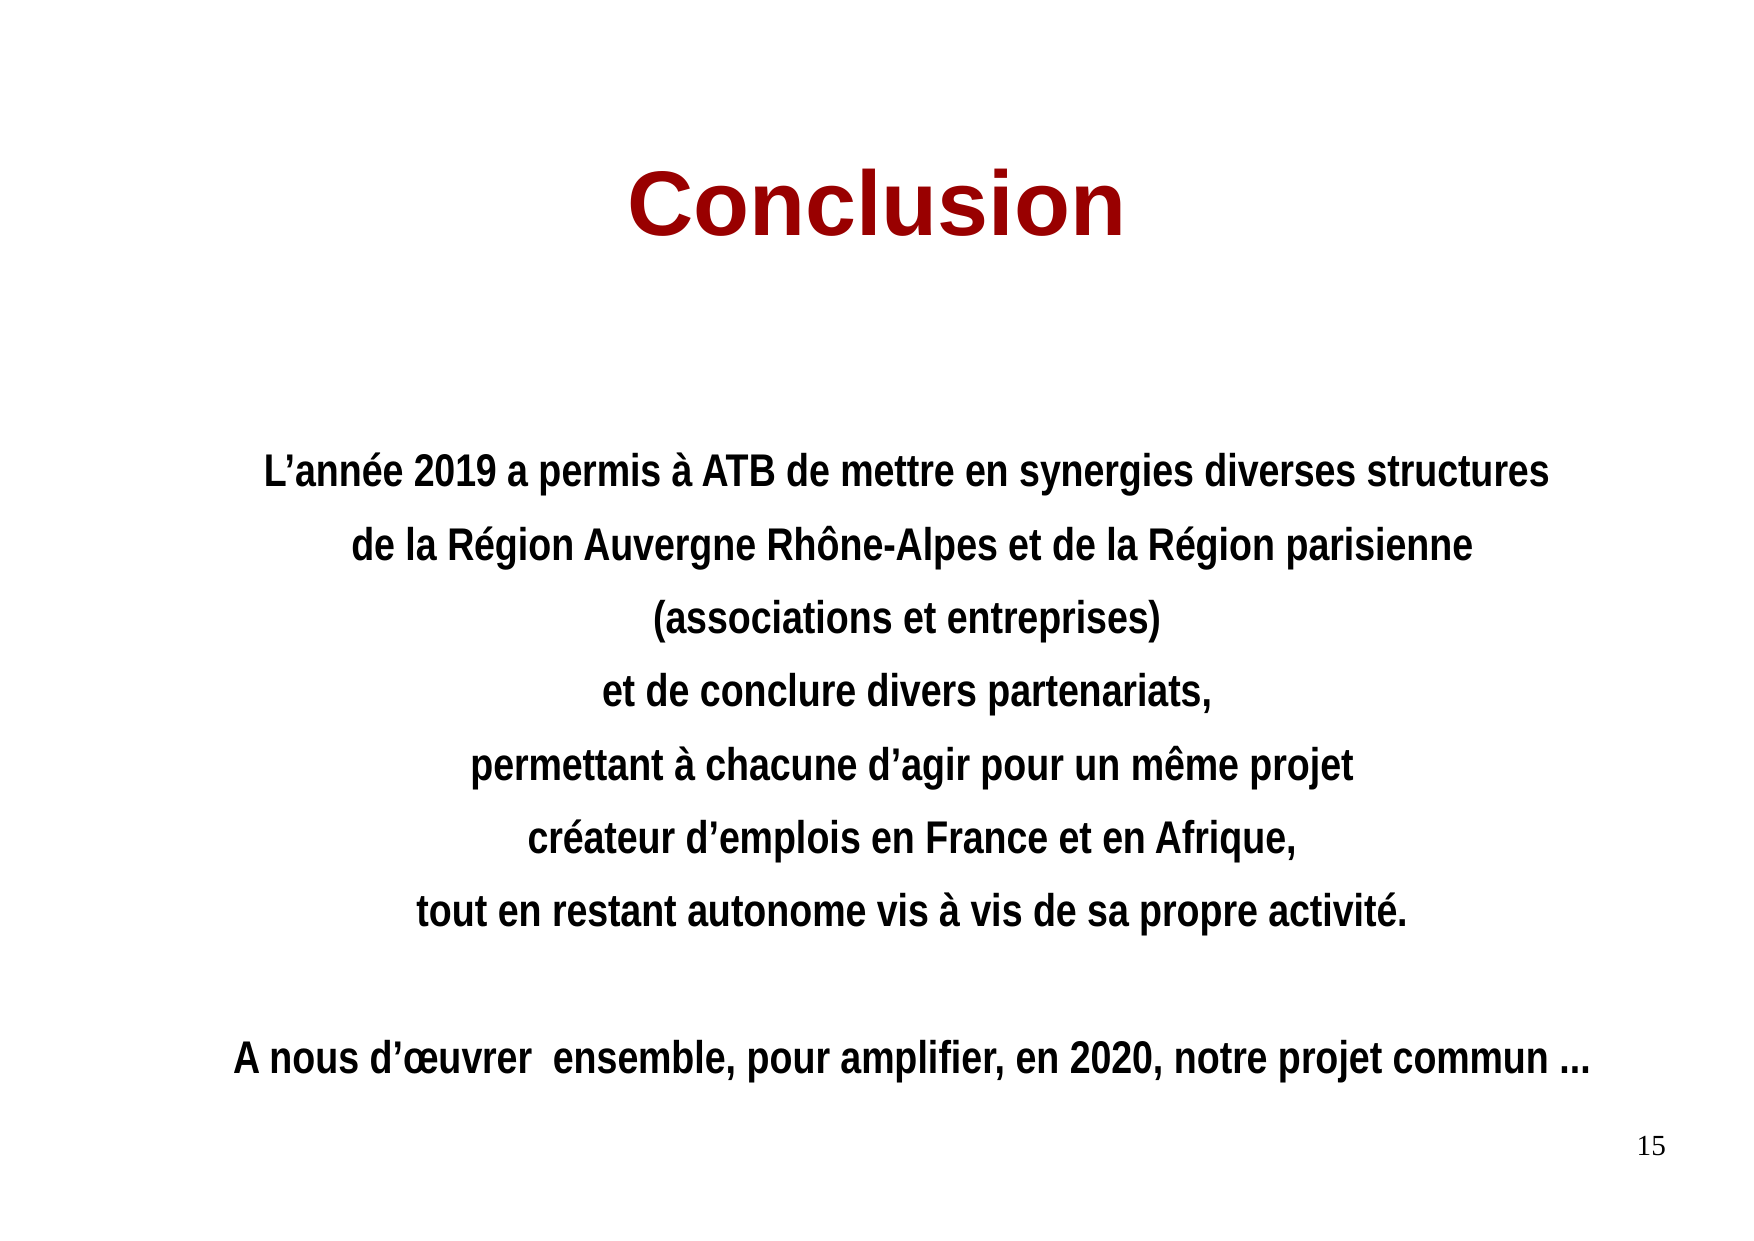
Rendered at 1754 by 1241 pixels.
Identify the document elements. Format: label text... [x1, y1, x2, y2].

list L’année 2019 a permis à ATB de mettre en synergies diverses structures de la Région Auvergne Rhône-Alpes et de la Région parisienne (associations et entreprises) et de conclure divers partenariats, permettant à chacune d’agir pour un même projet créateur d’emplois en France et en Afrique, tout en restant autonome vis à vis de sa propre activité. A nous d’œuvrer ensemble, pour amplifier, en 2020, notre projet commun ... [87, 307, 1667, 1152]
title Conclusion [87, 100, 1667, 307]
